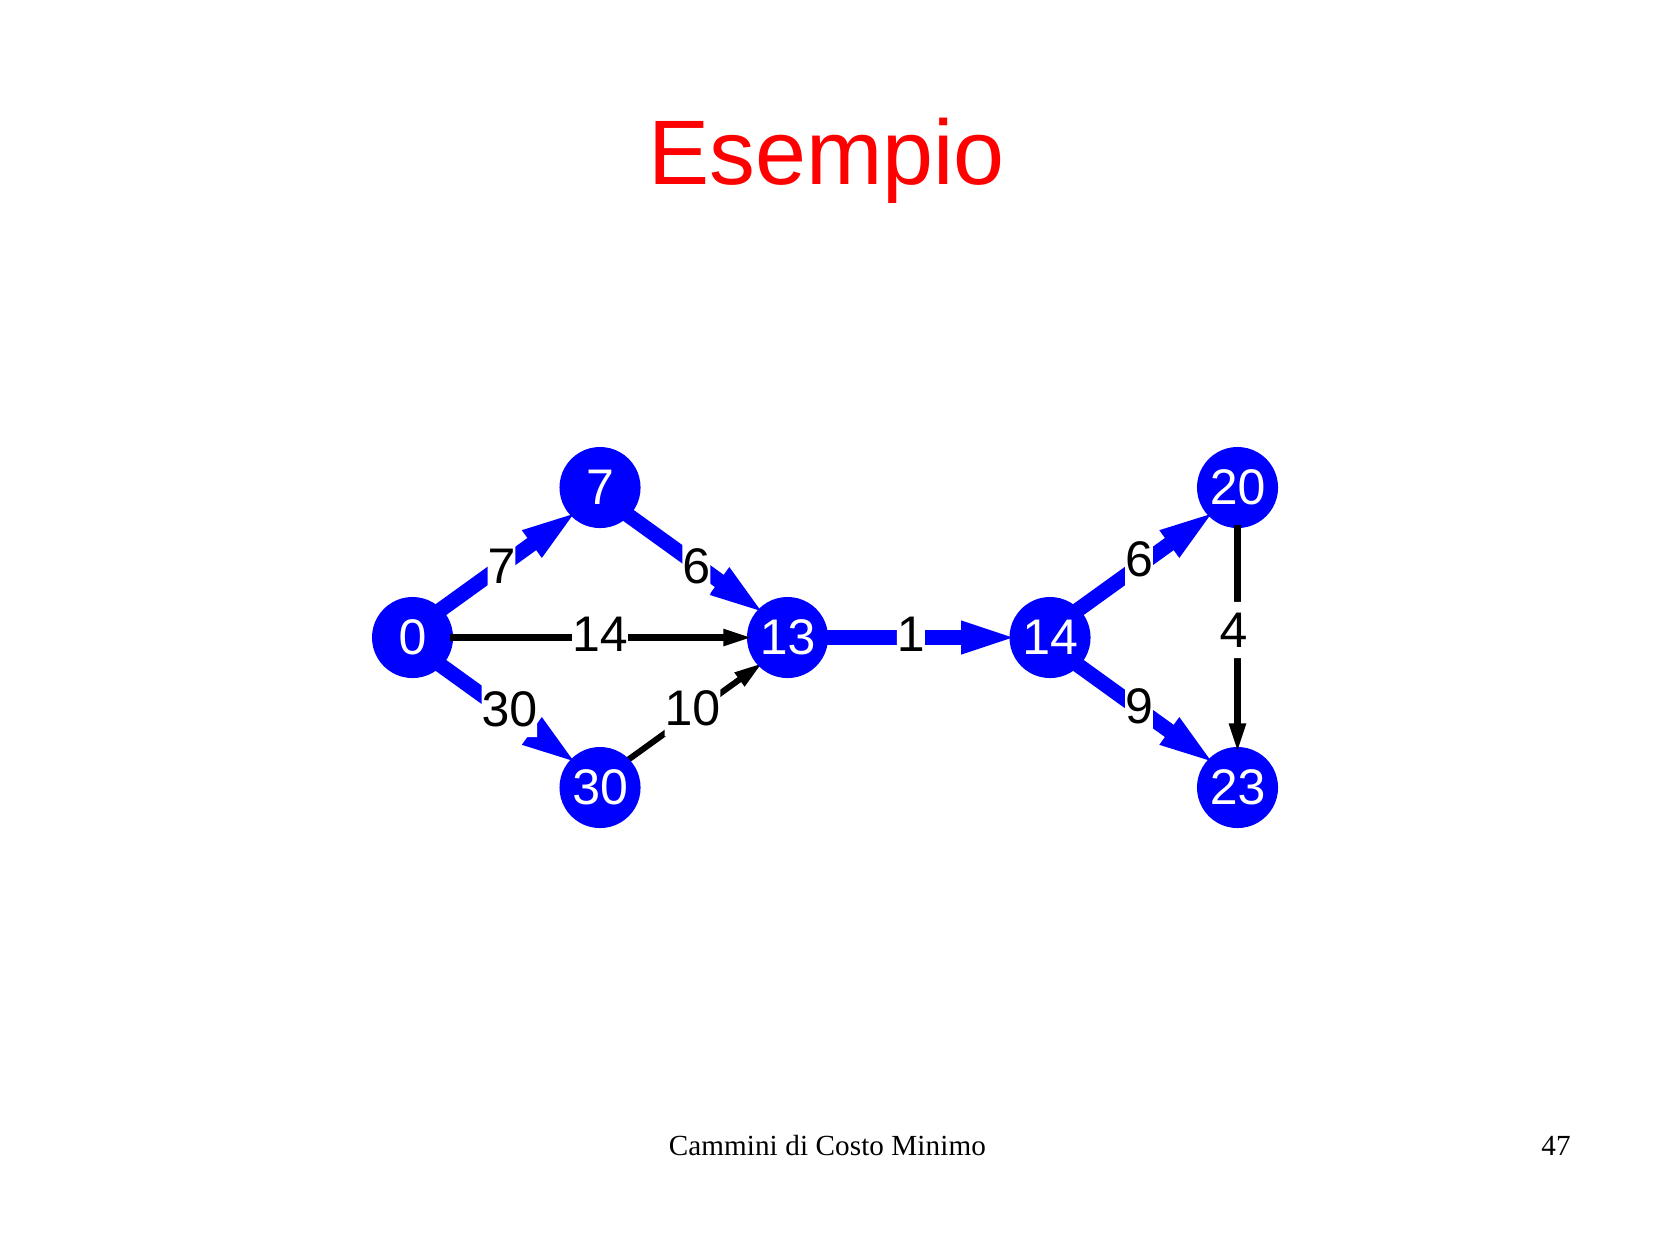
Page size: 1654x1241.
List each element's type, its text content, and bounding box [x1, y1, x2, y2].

text_box 7 [487, 538, 516, 595]
text_box 6 [1125, 530, 1153, 588]
text_box 30 [562, 750, 638, 826]
text_box 6 [682, 538, 711, 595]
text_box 23 [1200, 750, 1276, 826]
text_box 20 [1200, 450, 1276, 525]
text_box 14 [572, 605, 628, 663]
title Esempio [82, 49, 1571, 257]
text_box 4 [1219, 601, 1248, 659]
text_box 30 [481, 680, 538, 738]
text_box 9 [1125, 678, 1153, 736]
text_box 1 [896, 605, 925, 663]
text_box 0 [375, 600, 450, 676]
text_box 10 [664, 680, 721, 737]
text_box 13 [750, 600, 825, 676]
text_box 14 [1012, 600, 1088, 676]
text_box 7 [562, 450, 638, 526]
